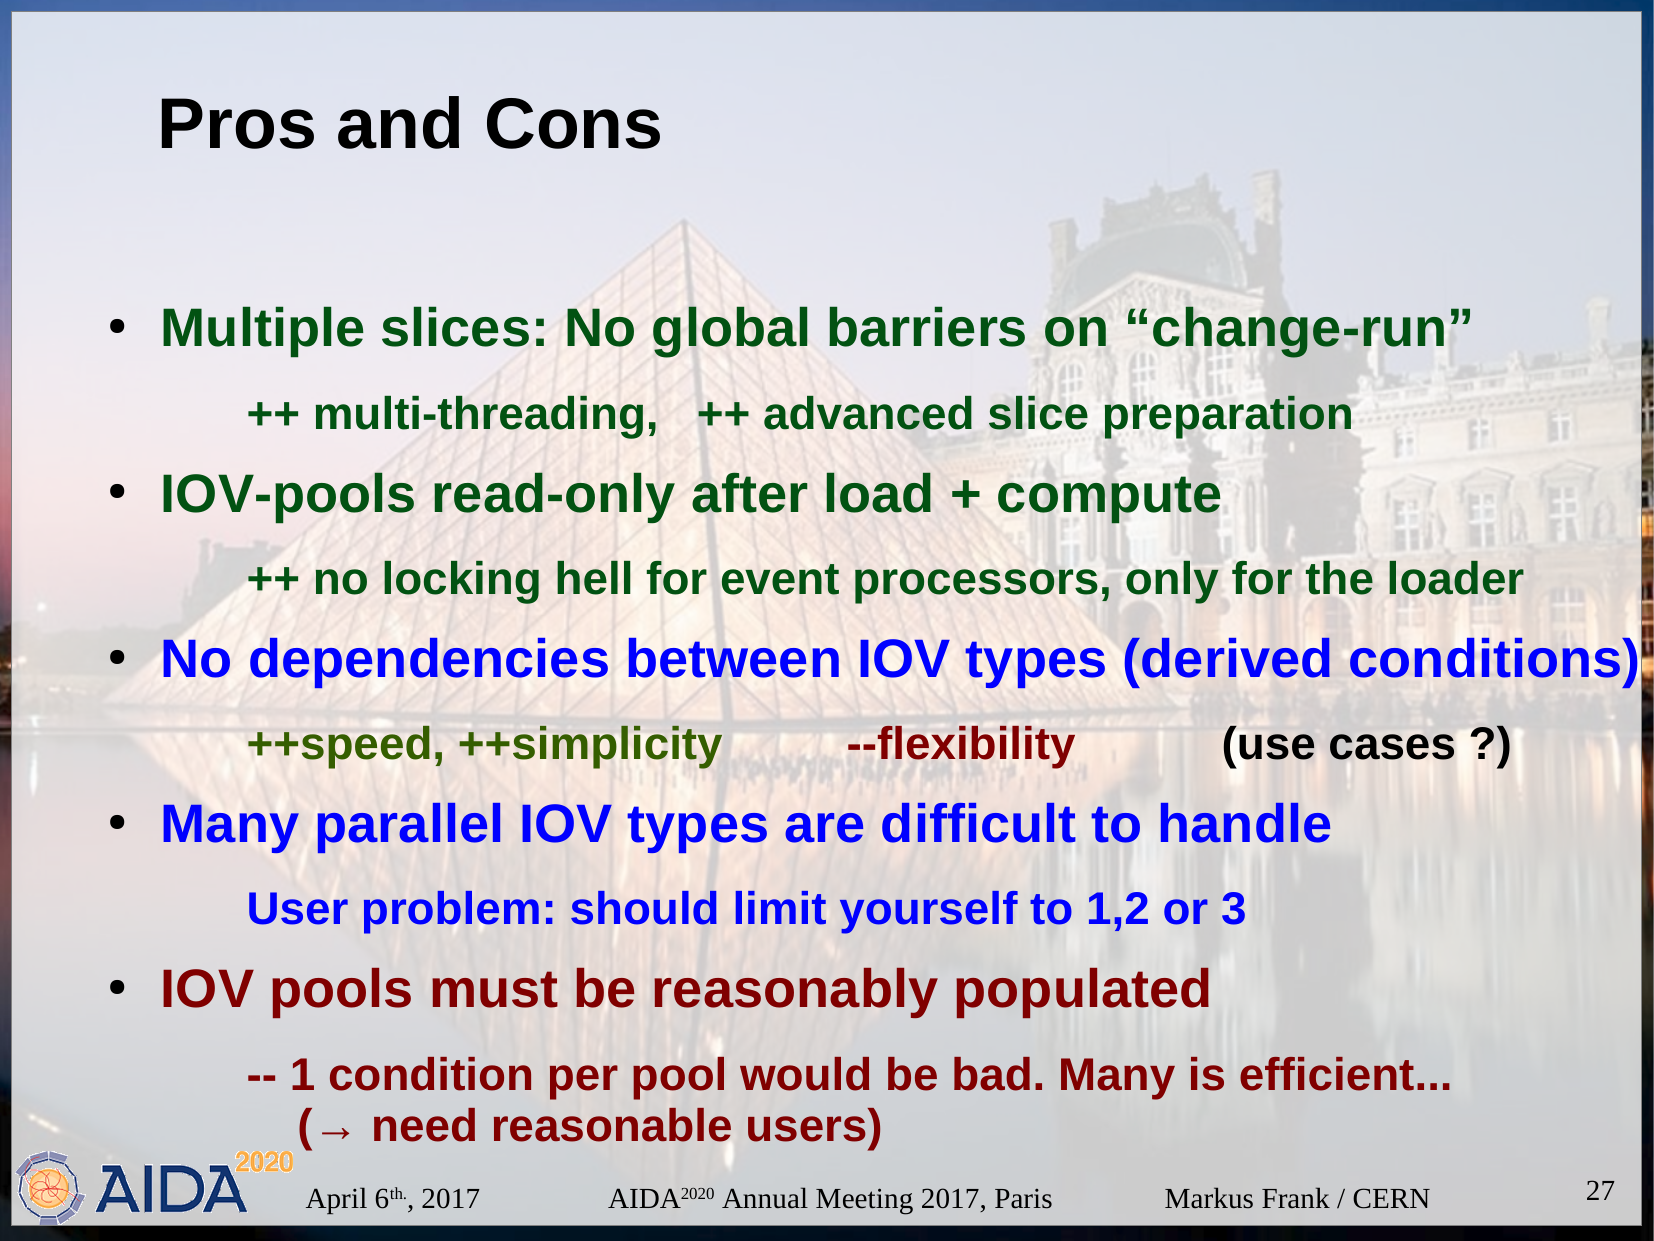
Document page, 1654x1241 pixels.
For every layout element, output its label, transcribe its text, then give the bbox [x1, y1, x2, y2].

picture [0, 0, 1654, 1241]
list Multiple slices: No global barriers on “change-run” ++ multi-threading, ++ advanced slice preparation IOV-pools read-only after load + compute ++ no locking hell for event processors, only for the loader No dependencies between IOV types (derived conditions) ++speed, ++simplicity --flexibility (use cases ?) Many parallel IOV types are difficult to handle User problem: should limit yourself to 1,2 or 3 IOV pools must be reasonably populated -- 1 condition per pool would be bad. Many is efficient... (→ need reasonable users) [90, 297, 1654, 1212]
title Pros and Cons [82, 19, 1536, 227]
